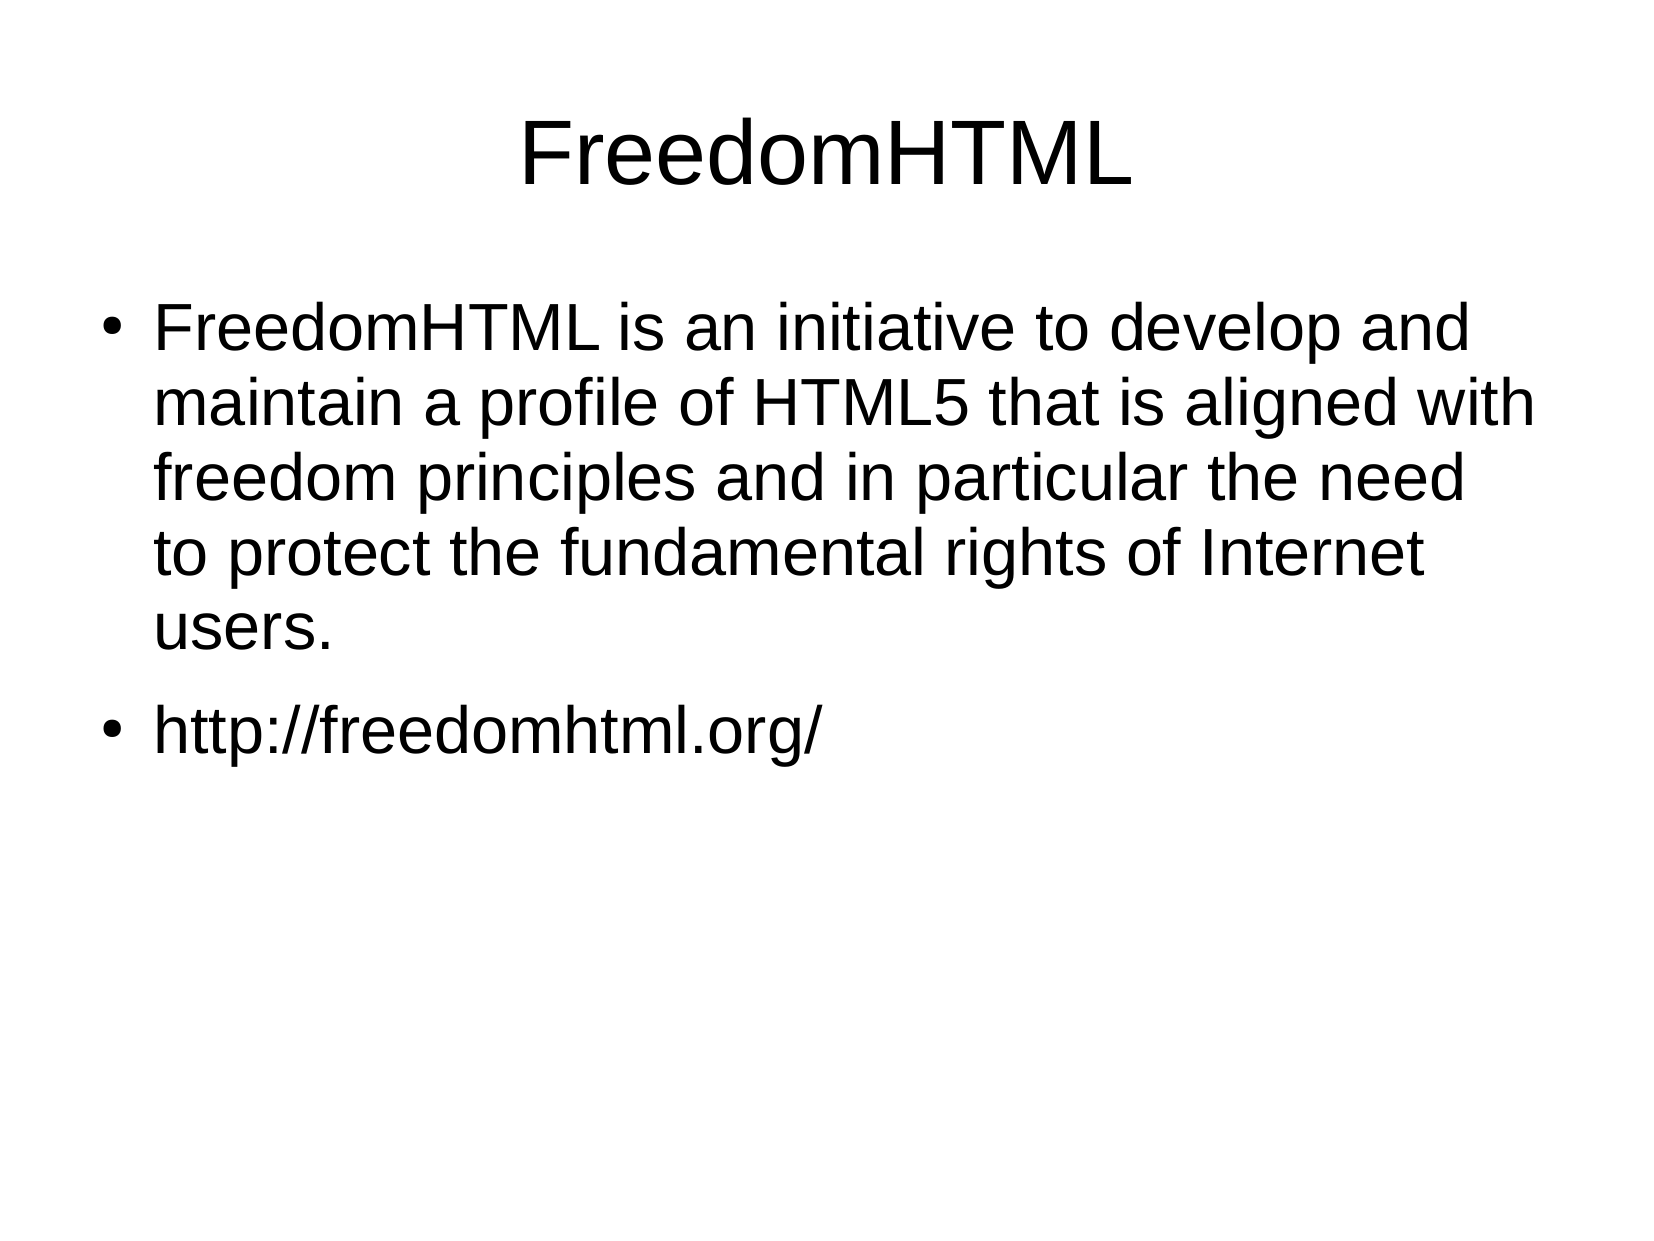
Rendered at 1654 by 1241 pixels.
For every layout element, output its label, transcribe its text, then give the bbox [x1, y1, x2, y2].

title FreedomHTML [82, 49, 1571, 257]
list FreedomHTML is an initiative to develop and maintain a profile of HTML5 that is aligned with freedom principles and in particular the need to protect the fundamental rights of Internet users. http://freedomhtml.org/ [82, 290, 1538, 1010]
